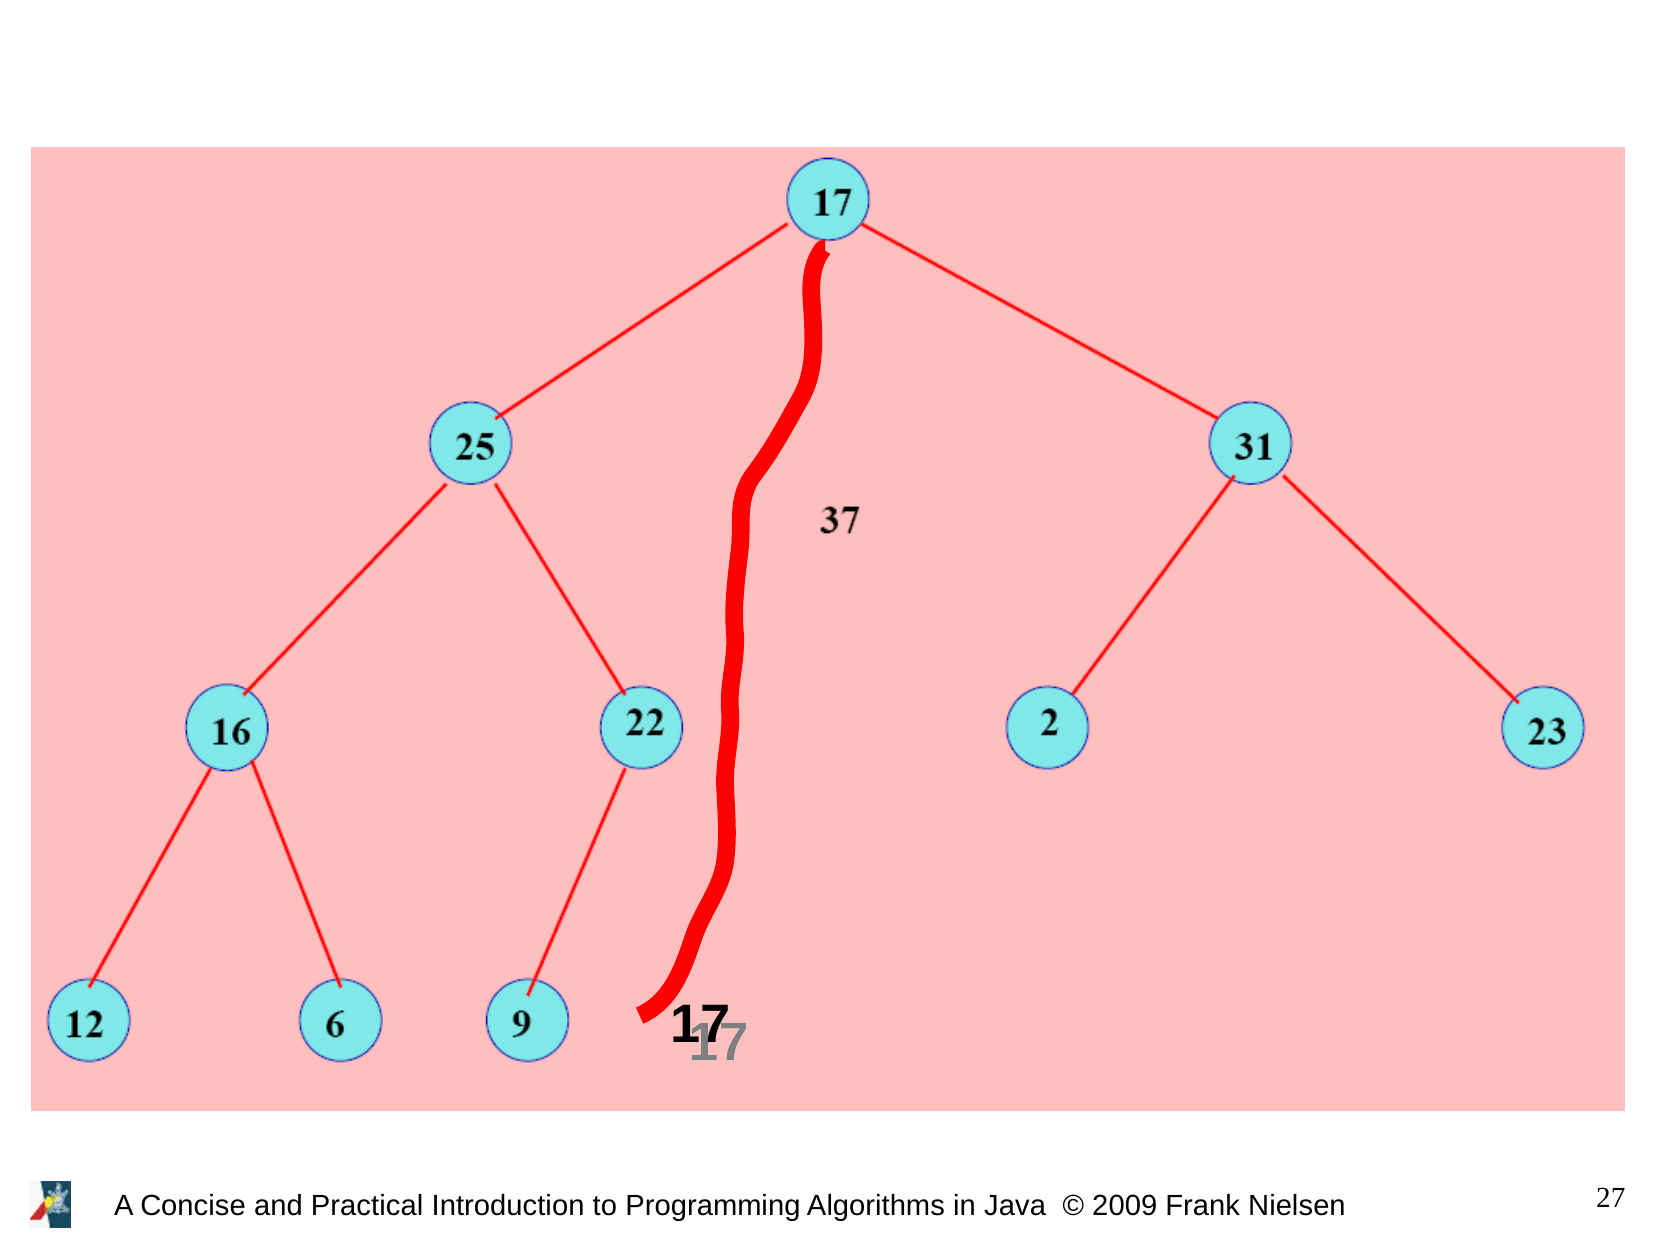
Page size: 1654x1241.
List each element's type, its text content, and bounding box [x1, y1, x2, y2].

text_box 17 [655, 986, 746, 1063]
picture [29, 1181, 71, 1228]
picture [31, 147, 1625, 1111]
